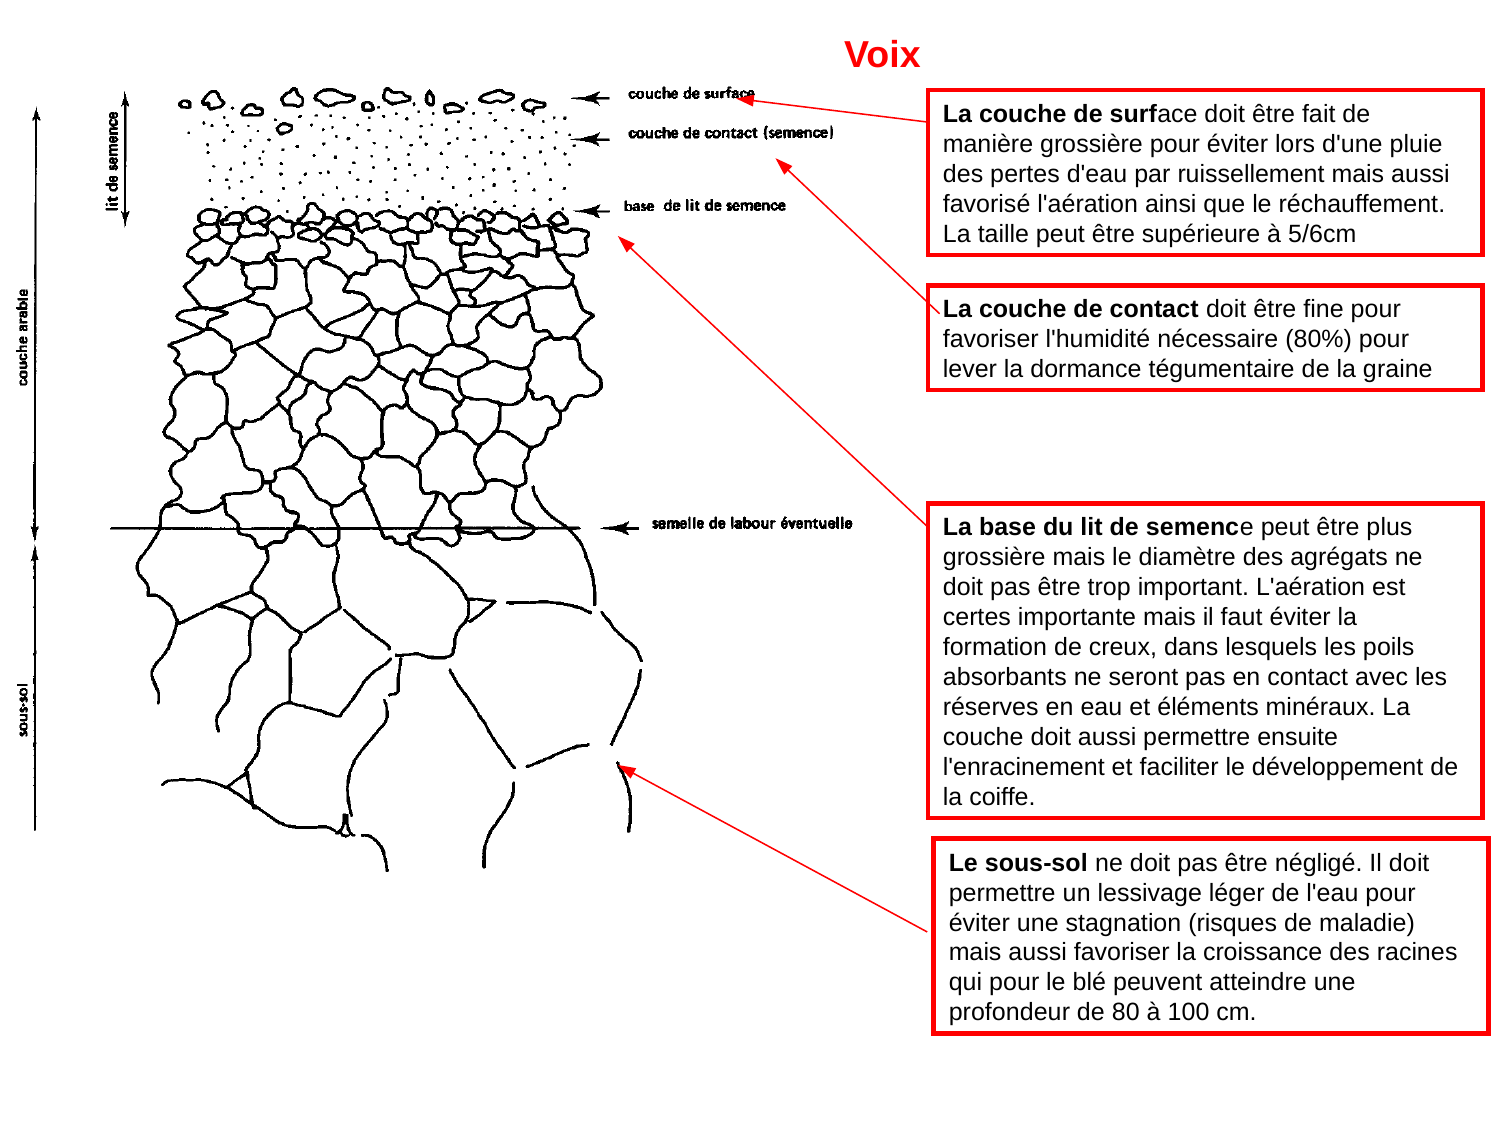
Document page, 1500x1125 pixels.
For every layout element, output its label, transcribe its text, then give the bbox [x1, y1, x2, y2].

text_box La couche de contact doit être fine pour favoriser l'humidité nécessaire (80%) pour lever la dormance tégumentaire de la graine [927, 285, 1483, 391]
text_box [998, 392, 1436, 399]
text_box Voix [829, 22, 1071, 83]
text_box Le sous-sol ne doit pas être négligé. Il doit permettre un lessivage léger de l'eau pour éviter une stagnation (risques de maladie) mais aussi favoriser la croissance des racines qui pour le blé peuvent atteindre une profondeur de 80 à 100 cm. [933, 838, 1489, 1034]
text_box La base du lit de semence peut être plus grossière mais le diamètre des agrégats ne doit pas être trop important. L'aération est certes importante mais il faut éviter la formation de creux, dans lesquels les poils absorbants ne seront pas en contact avec les réserves en eau et éléments minéraux. La couche doit aussi permettre ensuite l'enracinement et faciliter le développement de la coiffe. [927, 503, 1483, 818]
text_box La couche de surface doit être fait de manière grossière pour éviter lors d'une pluie des pertes d'eau par ruissellement mais aussi favorisé l'aération ainsi que le réchauffement. La taille peut être supérieure à 5/6cm [927, 90, 1483, 255]
picture [0, 59, 876, 886]
